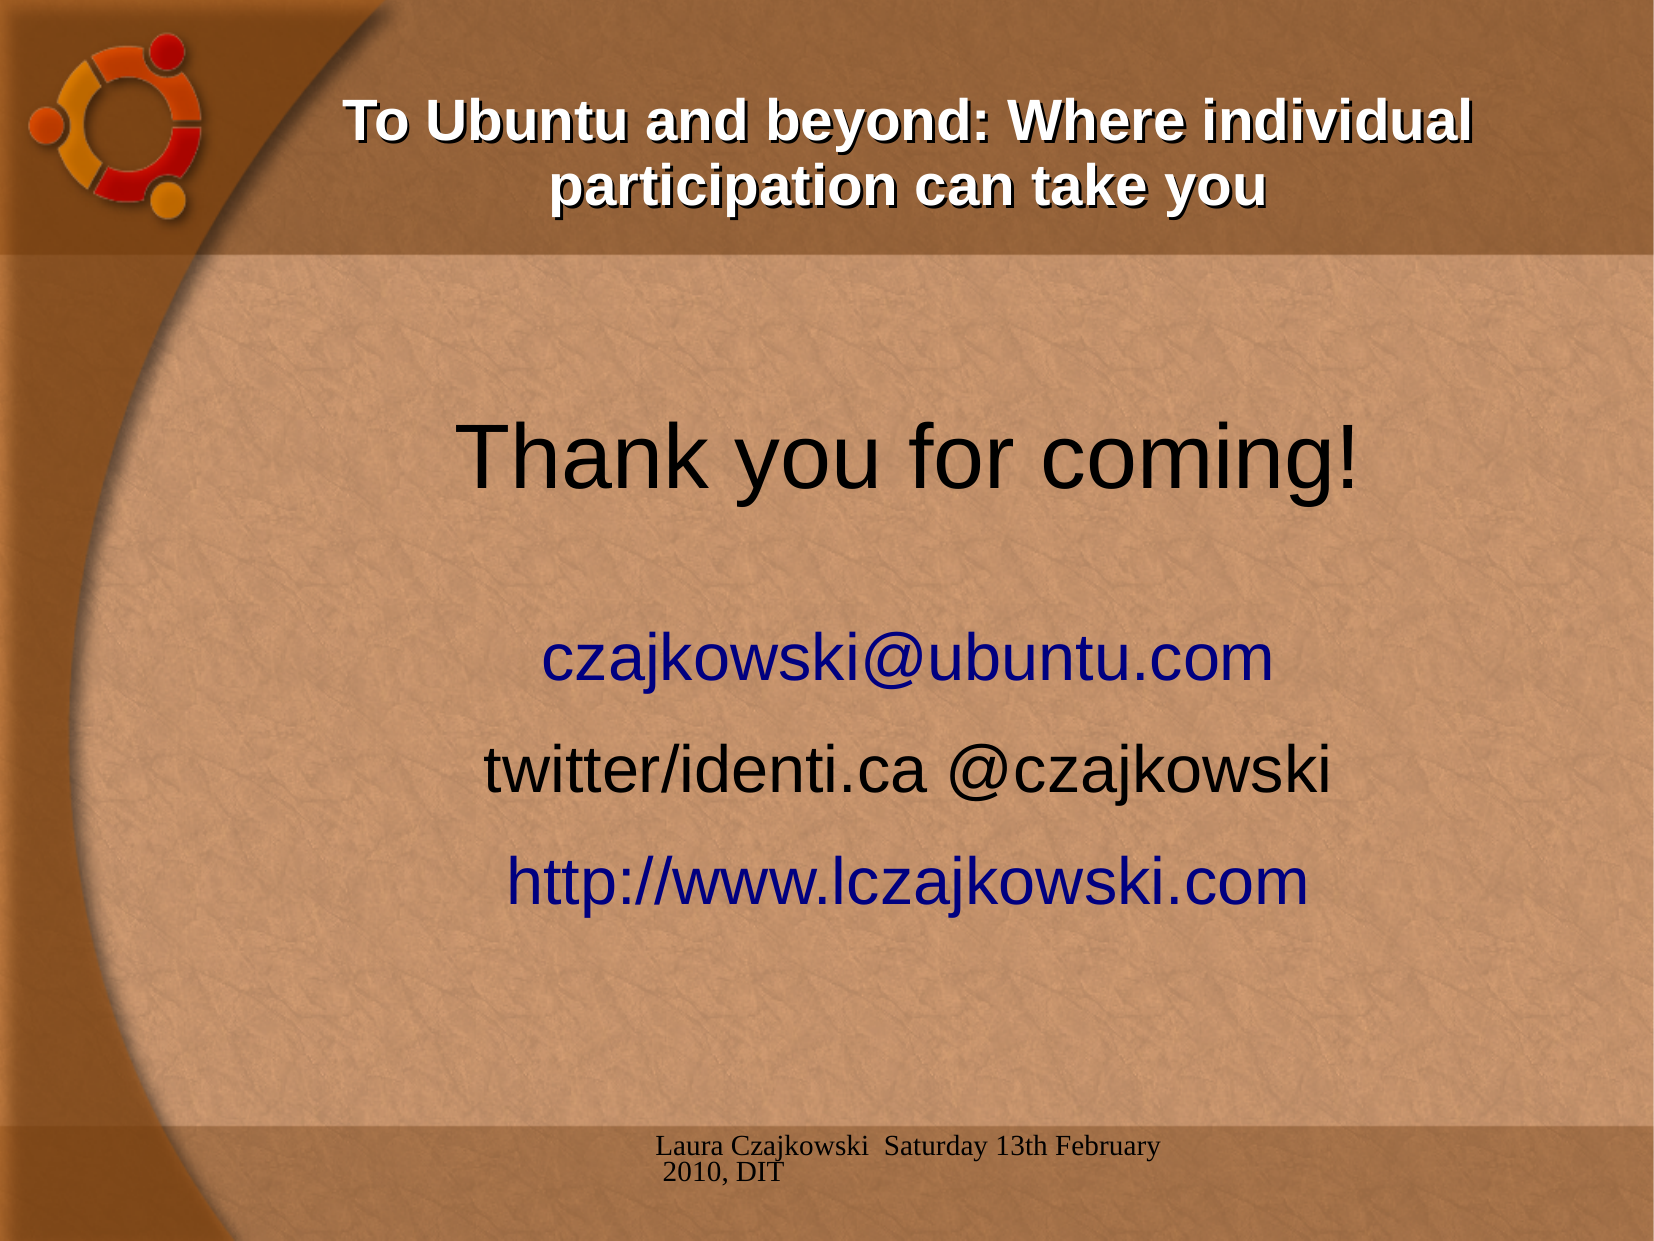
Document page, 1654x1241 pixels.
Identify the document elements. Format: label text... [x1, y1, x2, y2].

title To Ubuntu and beyond: Where individual participation can take you [187, 56, 1630, 250]
subtitle Thank you for coming! czajkowski@ubuntu.com twitter/identi.ca @czajkowski http://www.lczajkowski.com [187, 297, 1630, 1102]
picture [0, 0, 1654, 1241]
